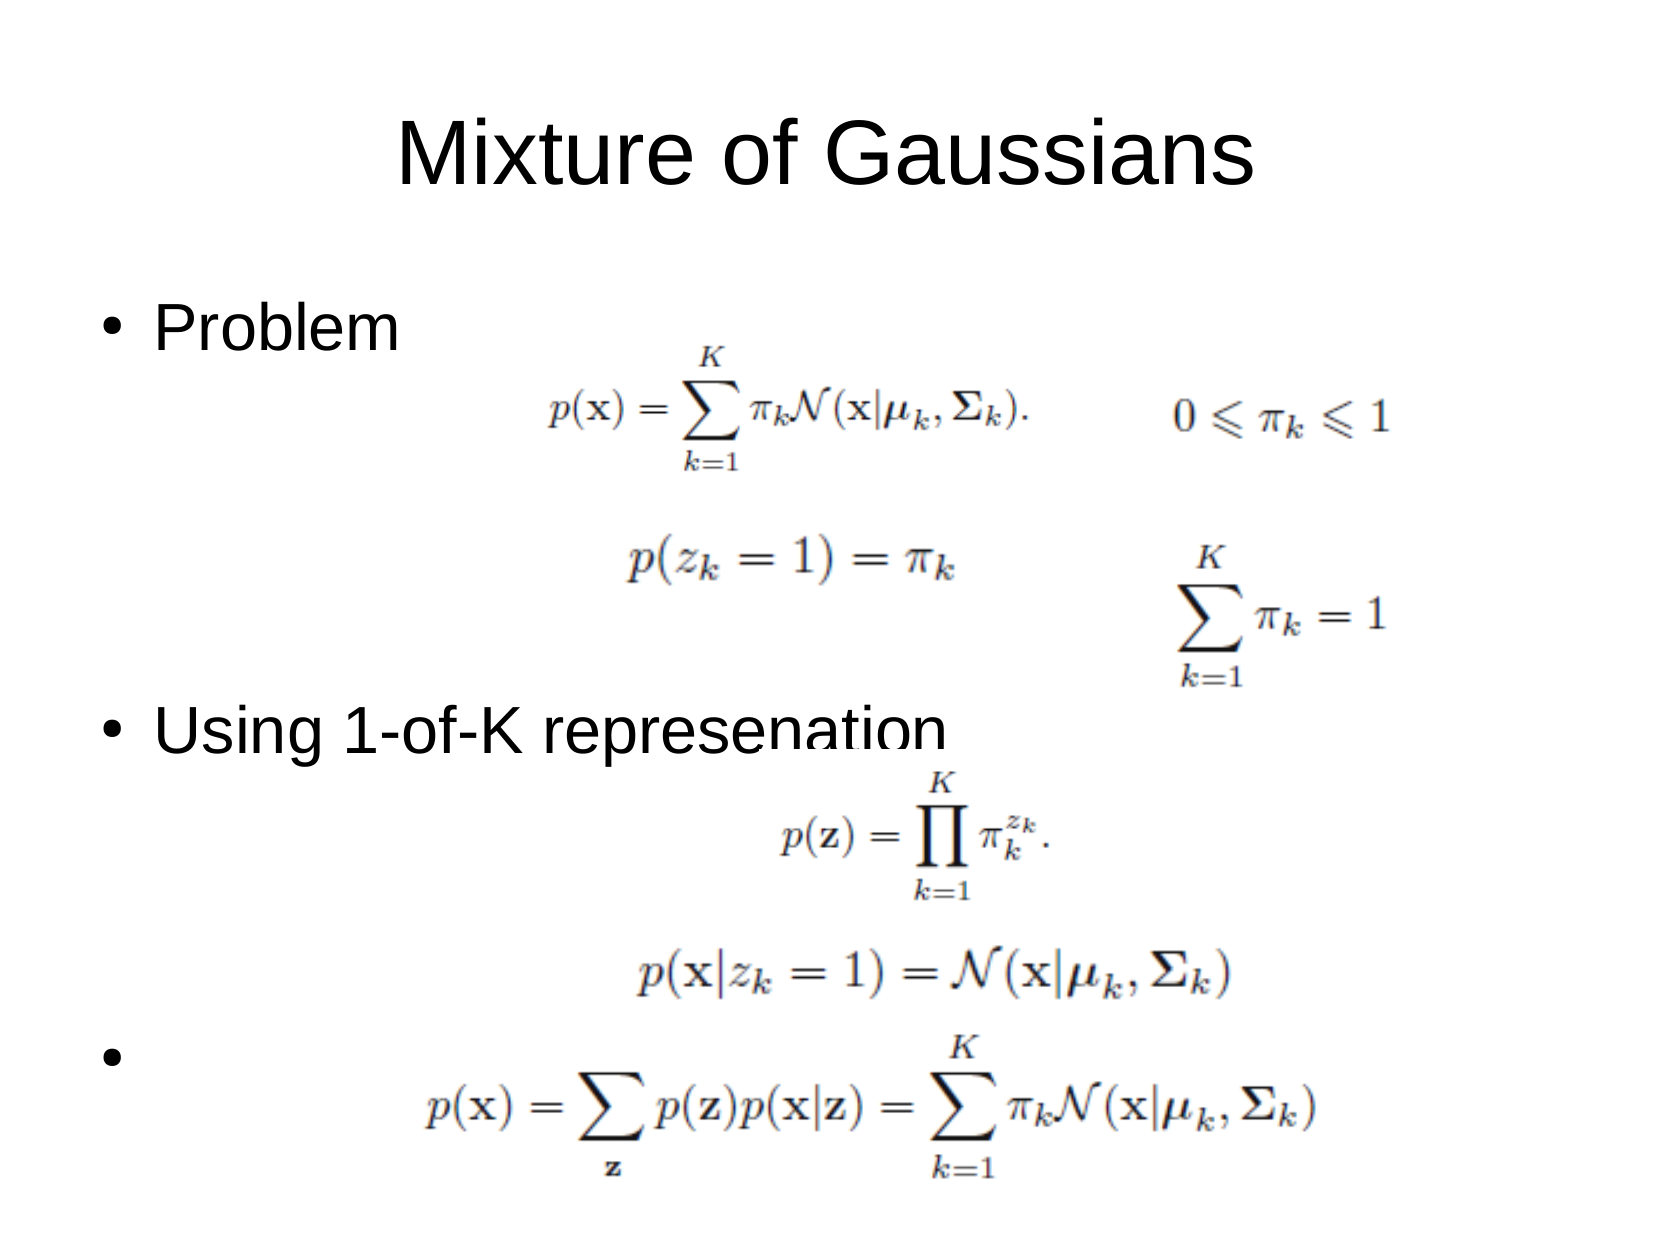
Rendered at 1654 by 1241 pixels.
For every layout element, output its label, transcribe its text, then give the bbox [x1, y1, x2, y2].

list Problem Using 1-of-K represenation [82, 290, 1571, 1109]
picture [518, 314, 1068, 627]
picture [1125, 374, 1433, 699]
title Mixture of Gaussians [82, 49, 1571, 257]
picture [382, 749, 1351, 1201]
